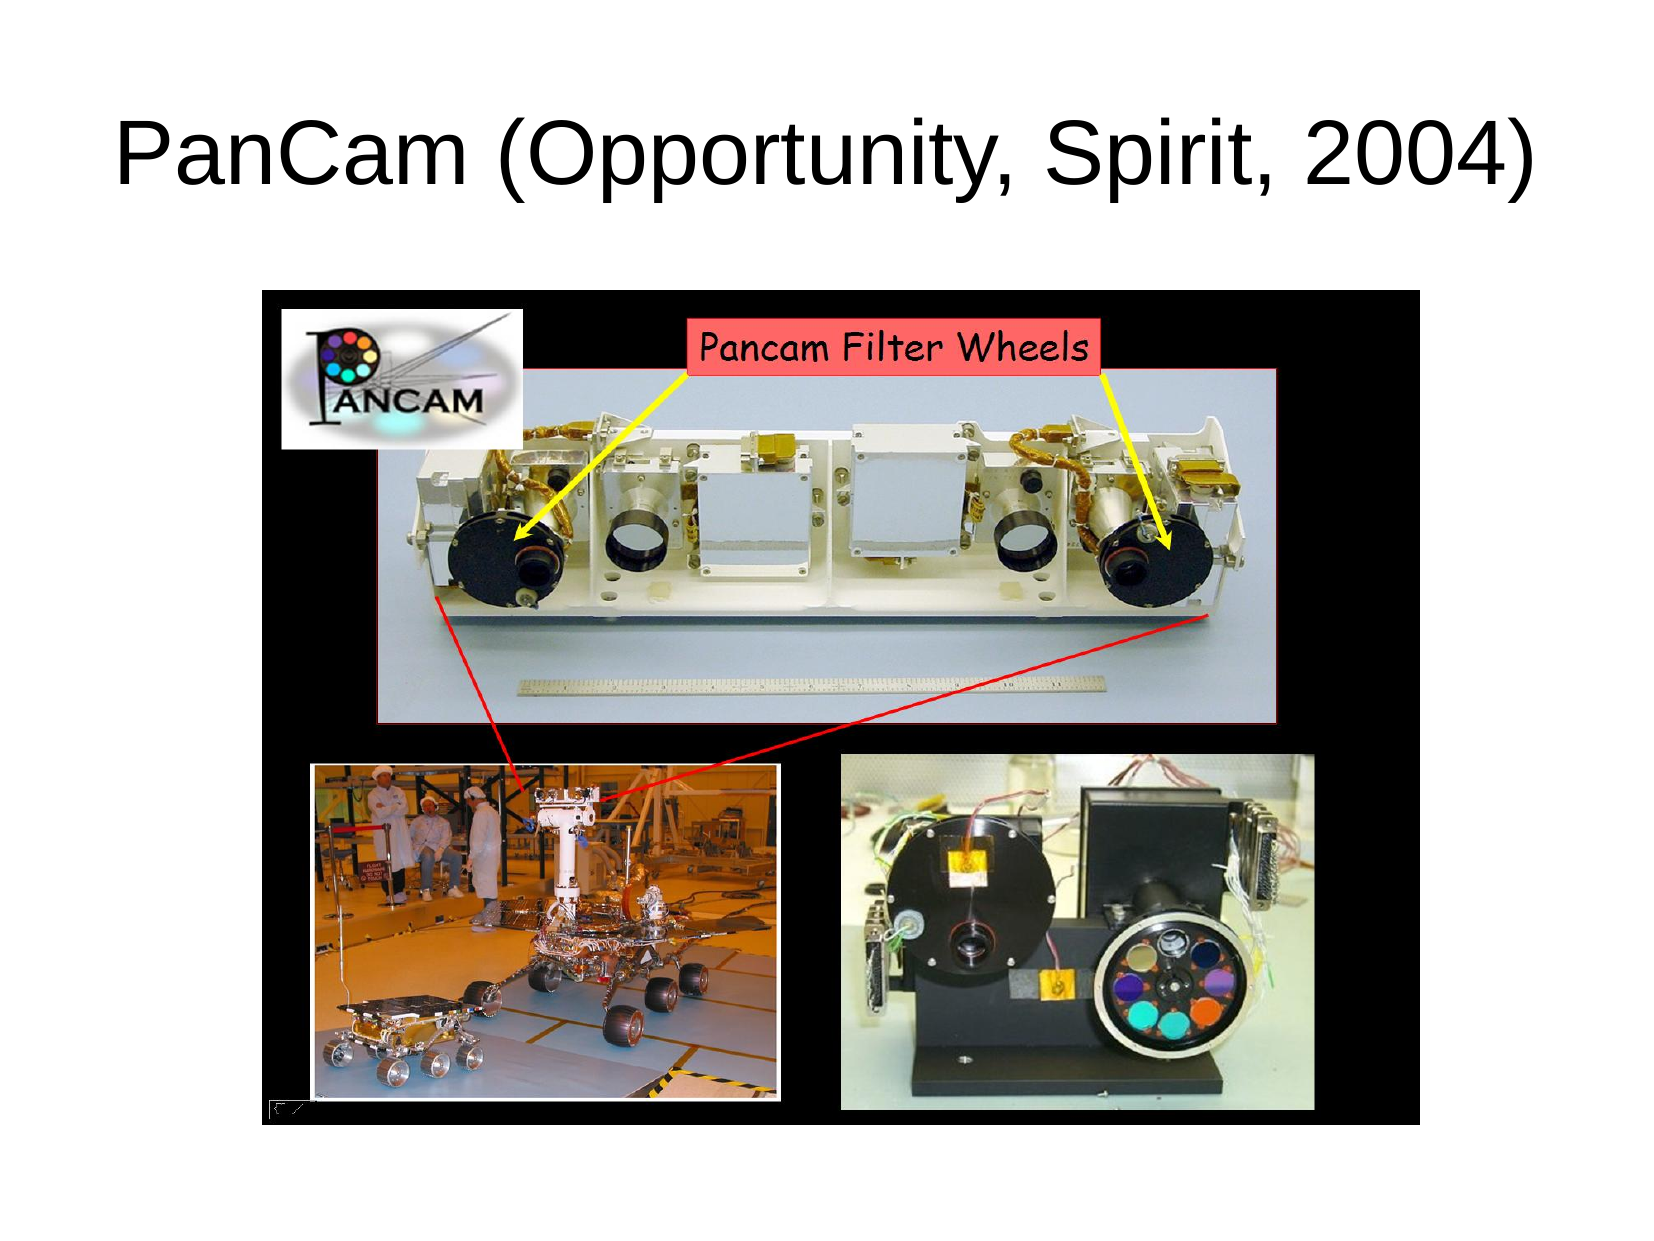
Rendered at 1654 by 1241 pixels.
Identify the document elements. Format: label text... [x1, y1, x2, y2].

title PanCam (Opportunity, Spirit, 2004) [82, 49, 1571, 257]
picture [262, 290, 1420, 1126]
